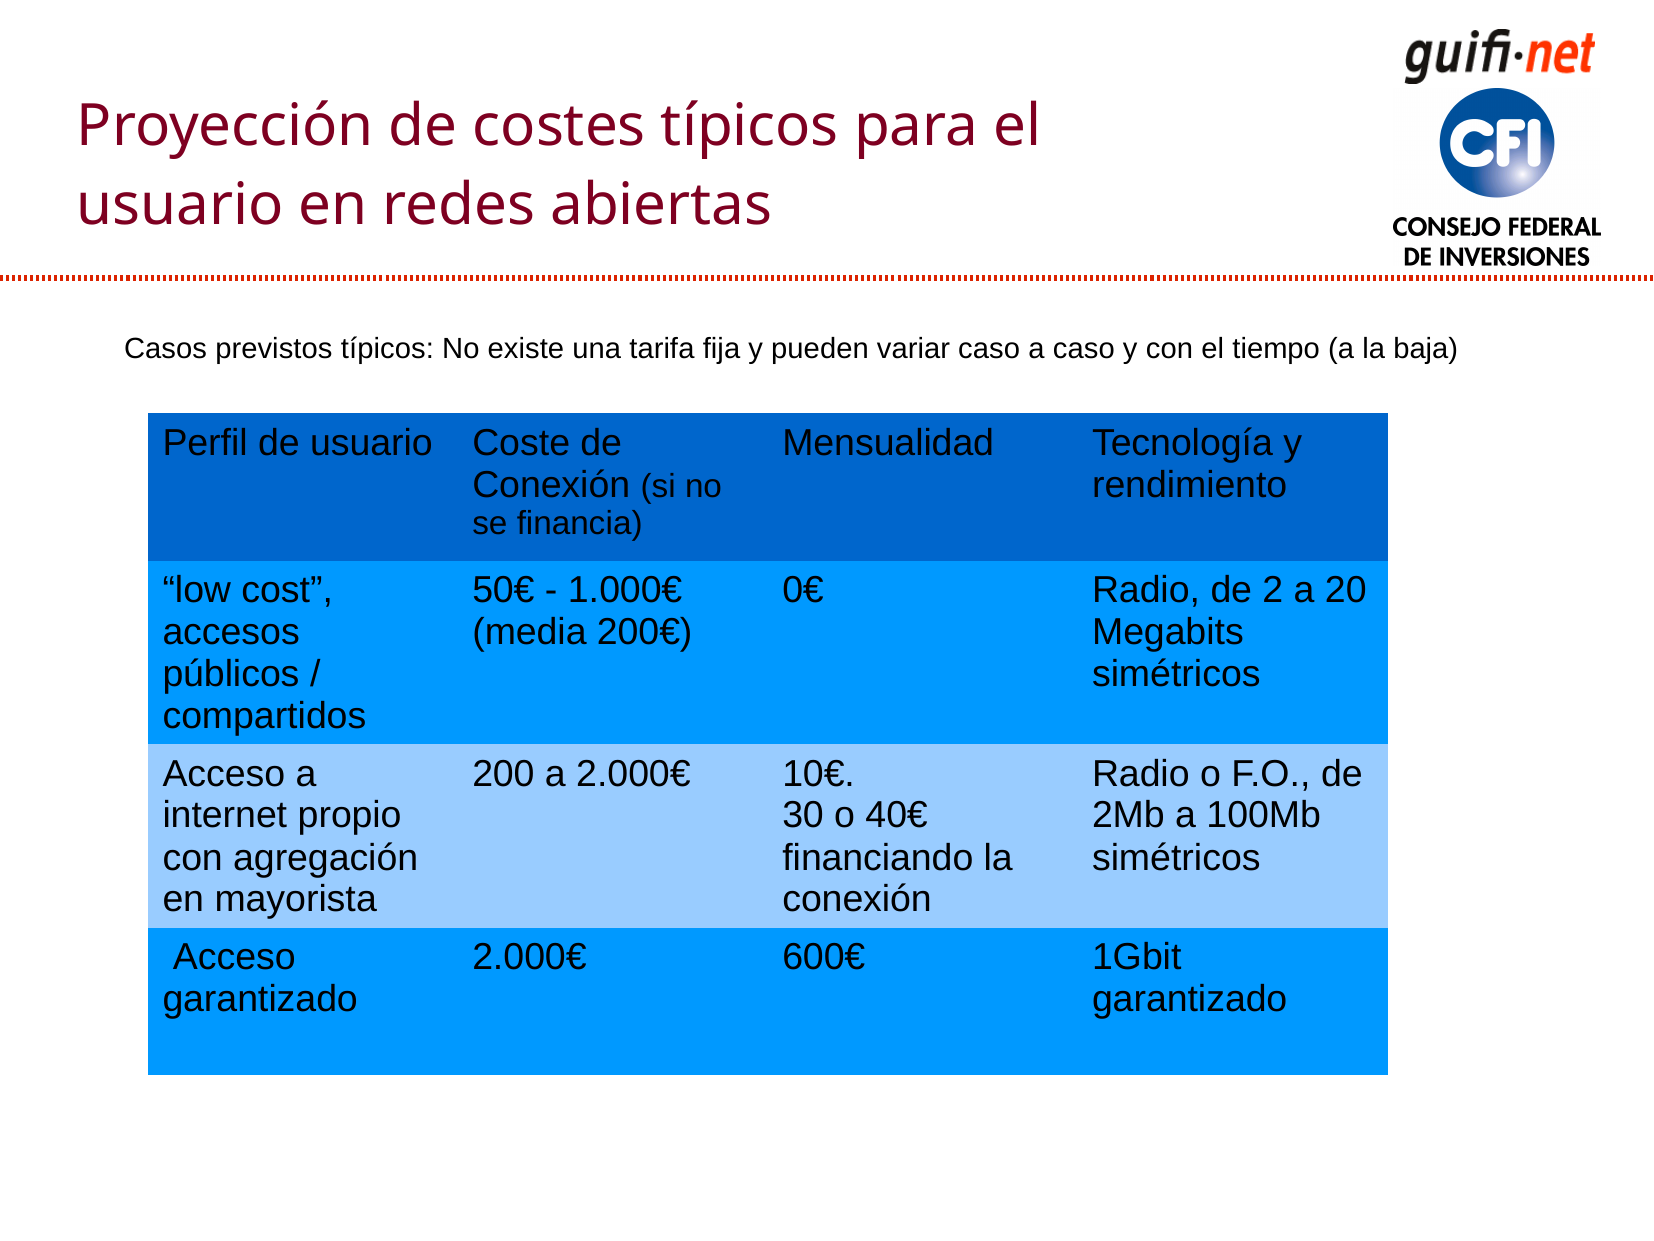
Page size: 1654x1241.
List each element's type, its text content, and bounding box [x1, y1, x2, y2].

table_cell Radio o F.O., de 2Mb a 100Mb simétricos [1077, 744, 1388, 928]
table_cell 10€. 30 o 40€ financiando la conexión [767, 744, 1077, 928]
table_cell 2.000€ [458, 928, 767, 1075]
table_cell 1Gbit garantizado [1077, 928, 1388, 1075]
title Proyección de costes típicos para el usuario en redes abiertas [76, 58, 1093, 267]
table_header Mensualidad [767, 413, 1077, 561]
text_box Casos previstos típicos: No existe una tarifa fija y pueden variar caso a caso y con el tiempo (a la baja) [109, 324, 1476, 373]
picture [1404, 29, 1595, 84]
table_cell 0€ [767, 561, 1077, 744]
table_header Coste de Conexión (si no se financia) [458, 413, 767, 561]
table_cell Acceso a internet propio con agregación en mayorista [148, 744, 458, 928]
picture [1393, 88, 1601, 266]
table_cell Radio, de 2 a 20 Megabits simétricos [1077, 561, 1388, 744]
table_cell 50€ - 1.000€ (media 200€) [458, 561, 767, 744]
table_header Perfil de usuario [148, 413, 458, 561]
table_cell “low cost”, accesos públicos / compartidos [148, 561, 458, 744]
table_cell 200 a 2.000€ [458, 744, 767, 928]
table_cell Acceso garantizado [148, 928, 458, 1075]
table_cell 600€ [767, 928, 1077, 1075]
table_header Tecnología y rendimiento [1077, 413, 1388, 561]
